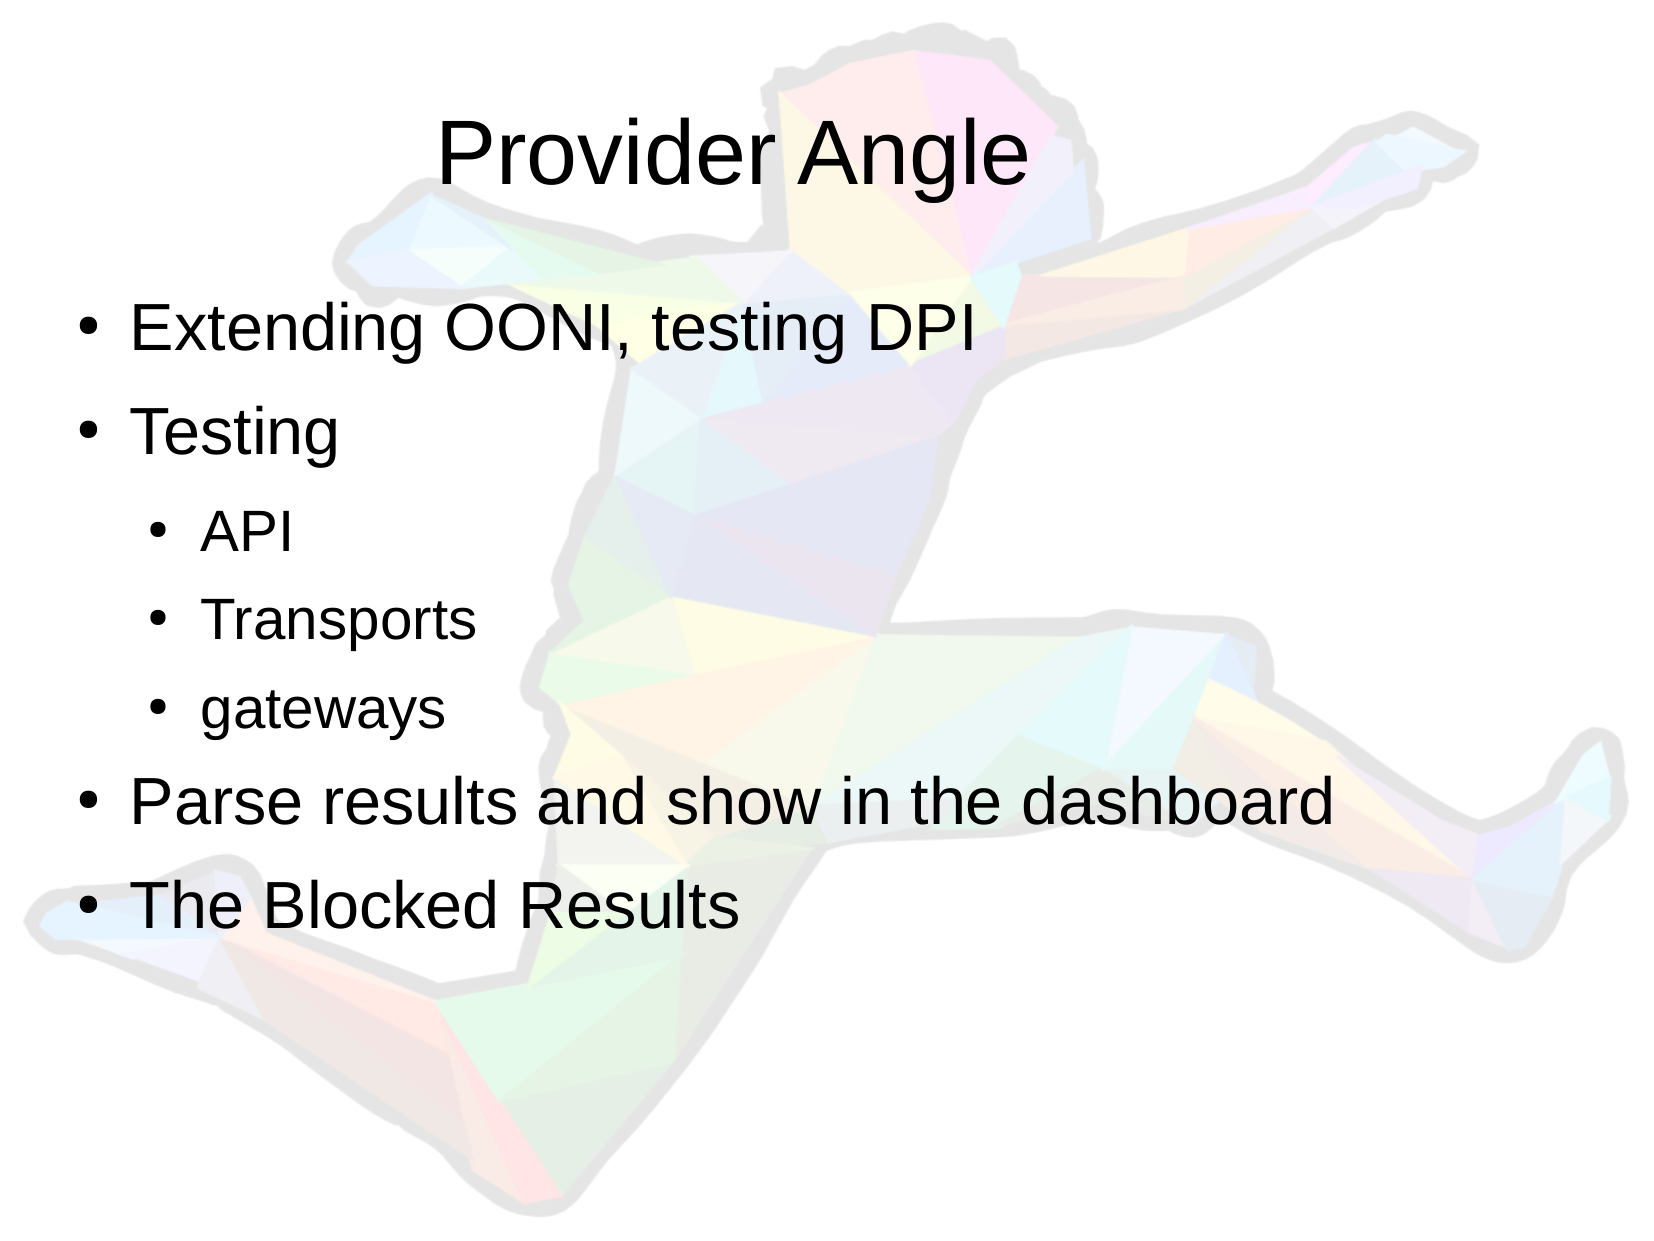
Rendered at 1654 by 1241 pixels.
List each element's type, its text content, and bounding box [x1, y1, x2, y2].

title Provider Angle [58, 49, 1477, 257]
list Extending OONI, testing DPI Testing API Transports gateways Parse results and show in the dashboard The Blocked Results [58, 290, 1477, 1109]
